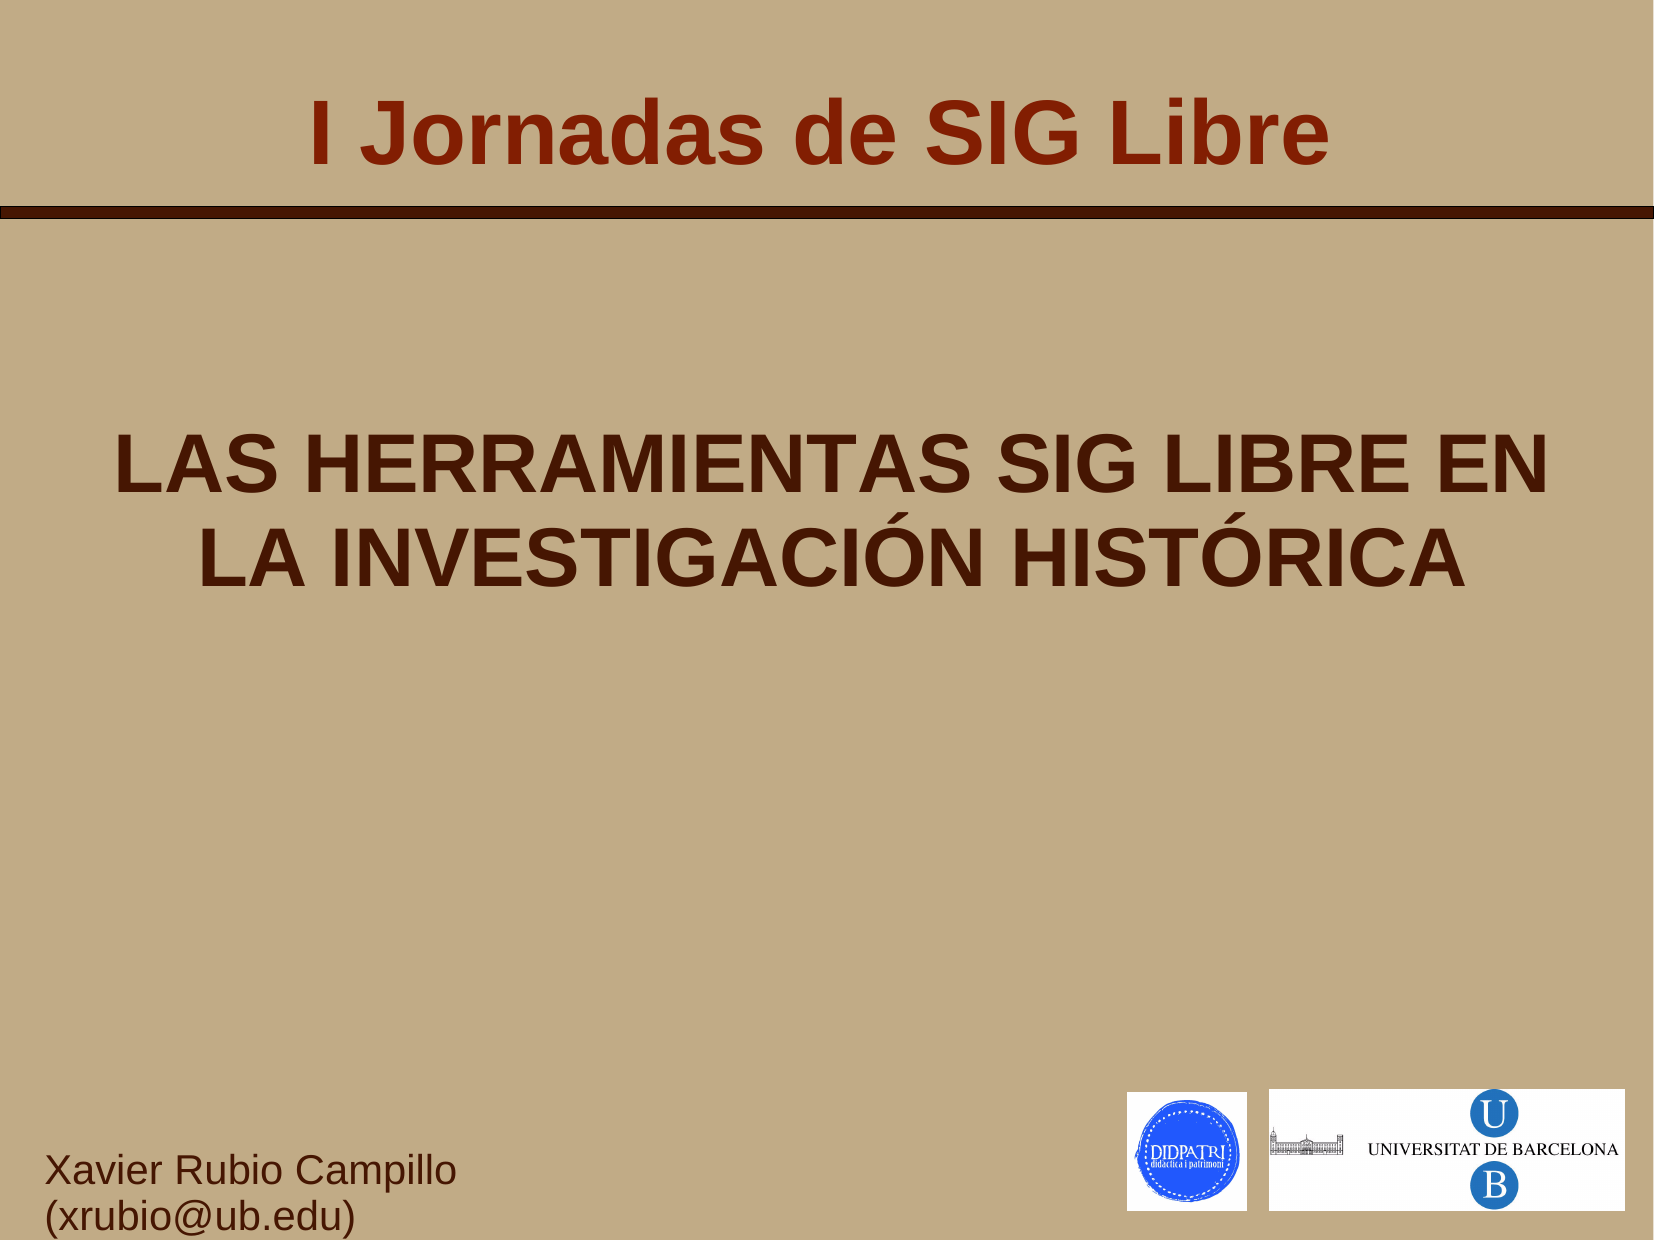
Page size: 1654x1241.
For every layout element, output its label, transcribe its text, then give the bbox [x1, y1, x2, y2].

title I Jornadas de SIG Libre [76, 29, 1565, 237]
picture [1269, 1089, 1625, 1211]
text_box LAS HERRAMIENTAS SIG LIBRE EN LA INVESTIGACIÓN HISTÓRICA [64, 410, 1601, 739]
text_box Xavier Rubio Campillo (xrubio@ub.edu) [29, 1092, 781, 1212]
picture [1127, 1092, 1247, 1211]
